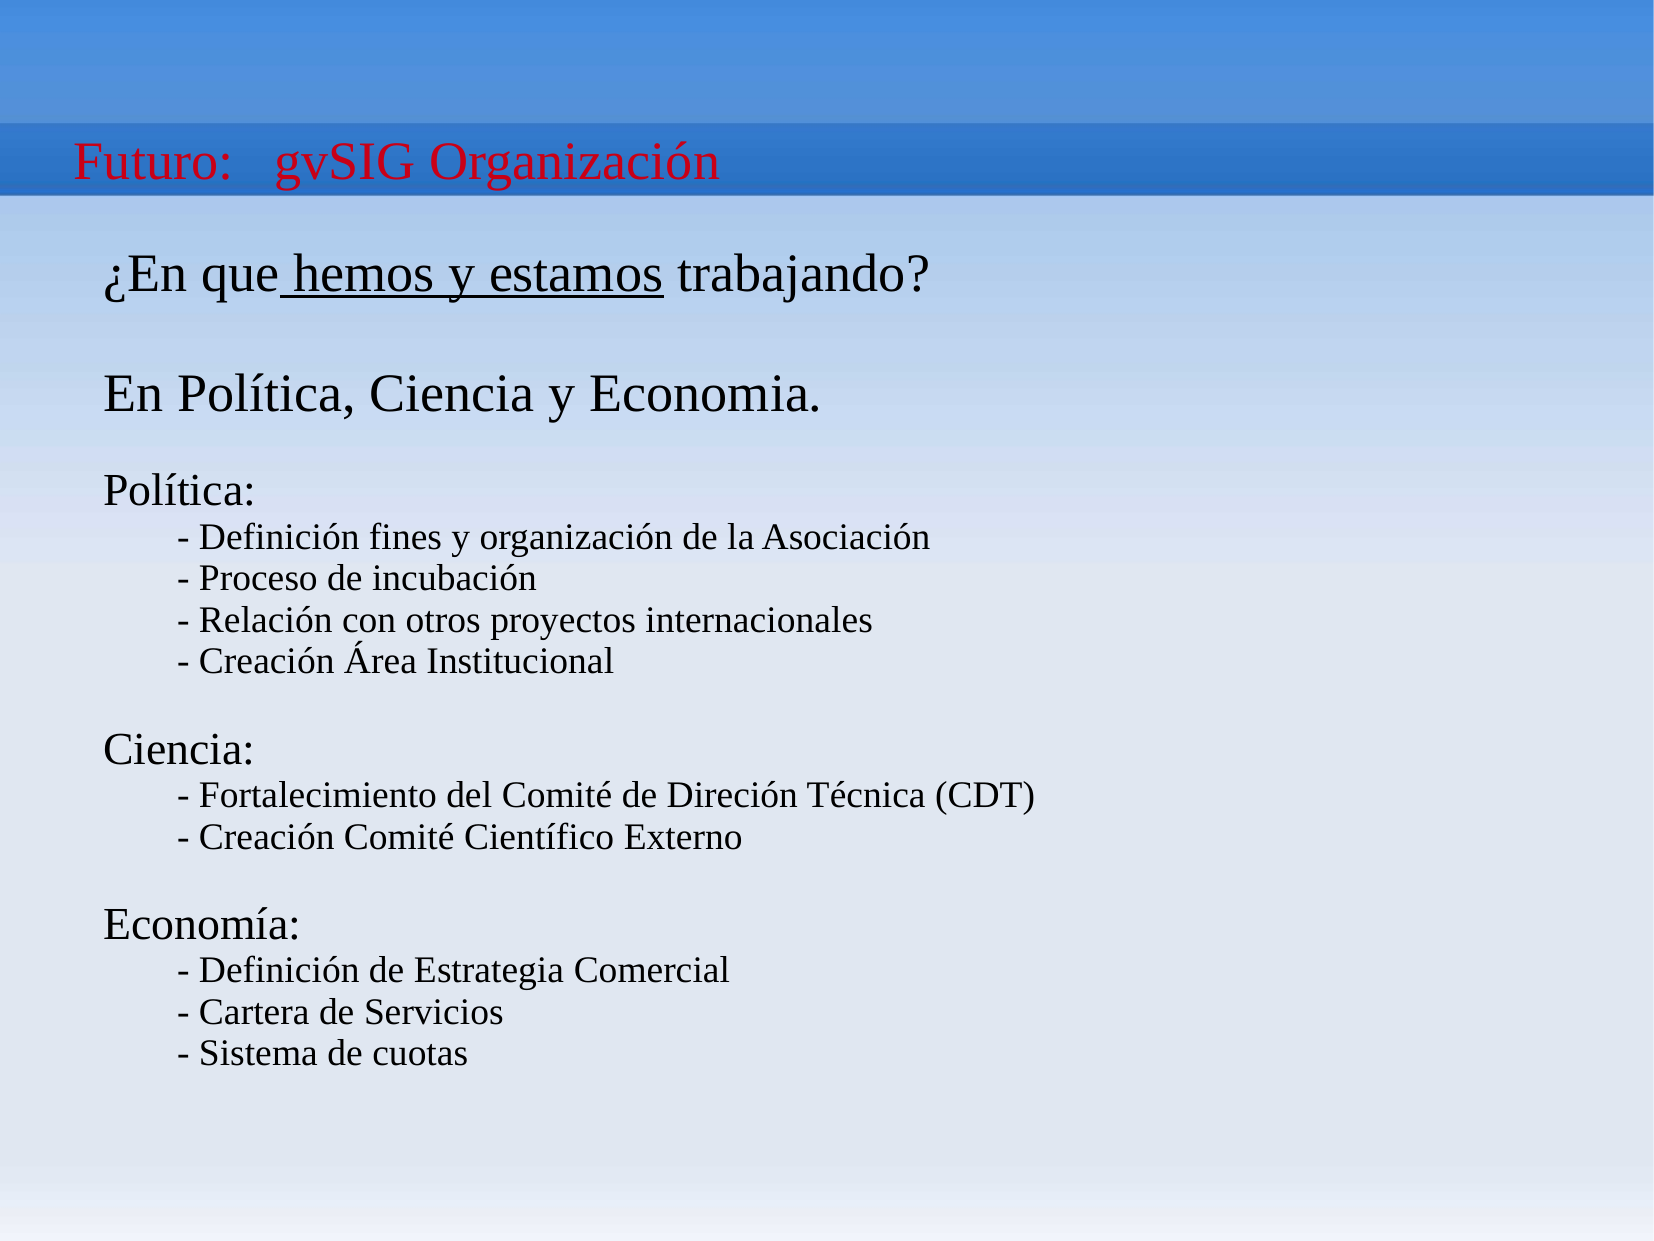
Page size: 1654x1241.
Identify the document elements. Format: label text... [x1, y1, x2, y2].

text_box ¿En que hemos y estamos trabajando? En Política, Ciencia y Economia. Política: - Definición fines y organización de la Asociación - Proceso de incubación - Relación con otros proyectos internacionales - Creación Área Institucional Ciencia: - Fortalecimiento del Comité de Direción Técnica (CDT) - Creación Comité Científico Externo Economía: - Definición de Estrategia Comercial - Cartera de Servicios - Sistema de cuotas [88, 236, 1536, 1241]
picture [0, 0, 1654, 1241]
text_box Futuro: gvSIG Organización [59, 124, 975, 205]
